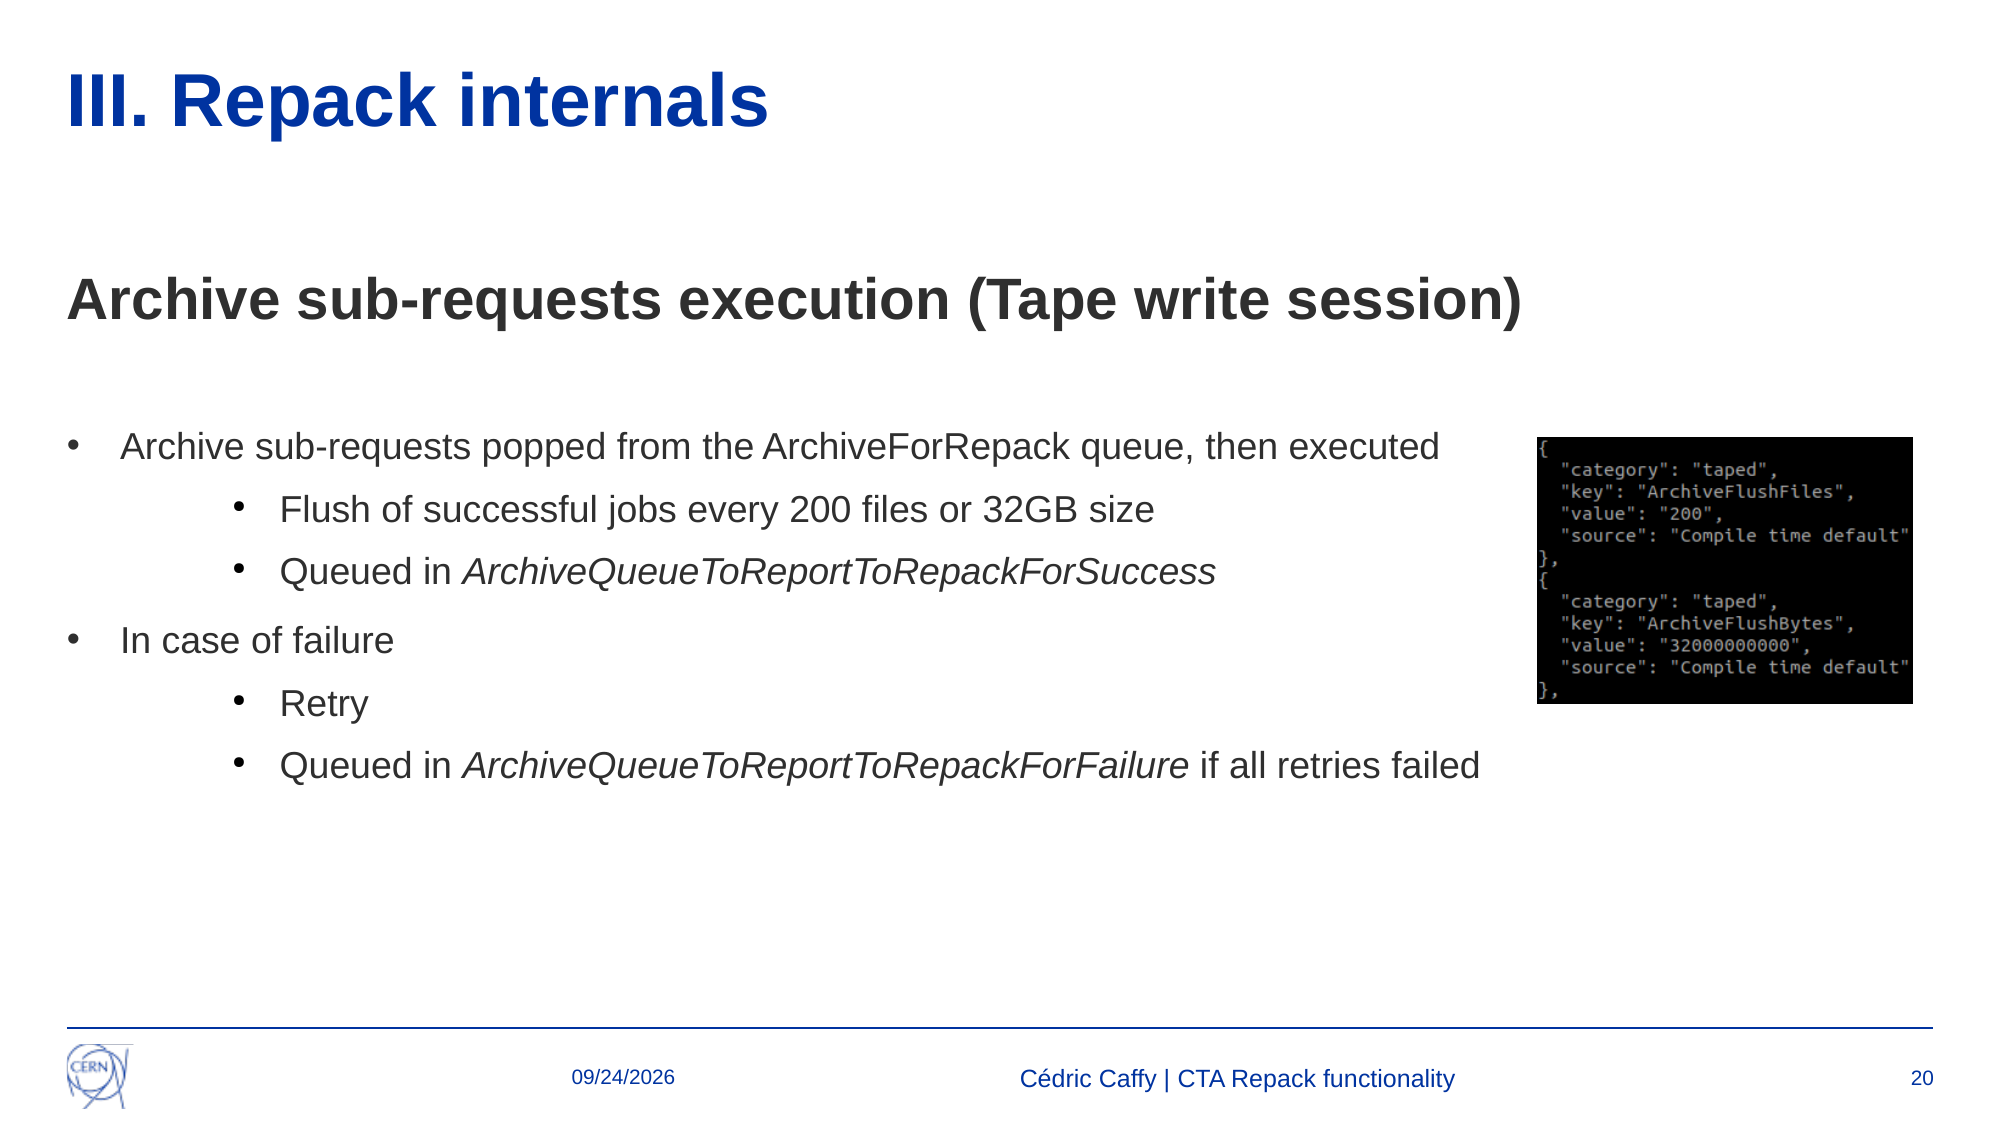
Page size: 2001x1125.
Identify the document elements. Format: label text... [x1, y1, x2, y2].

title III. Repack internals [66, 61, 1933, 237]
slide_number <number> [1822, 1047, 1934, 1108]
picture [1537, 437, 1913, 704]
footer Cédric Caffy | CTA Repack functionality [698, 1047, 1777, 1108]
list Archive sub-requests execution (Tape write session) Archive sub-requests popped from the ArchiveForRepack queue, then executed Flush of successful jobs every 200 files or 32GB size Queued in ArchiveQueueToReportToRepackForSuccess In case of failure Retry Queued in ArchiveQueueToReportToRepackForFailure if all retries failed [66, 261, 1951, 976]
slide_number 10/01/2020 [571, 1046, 676, 1107]
